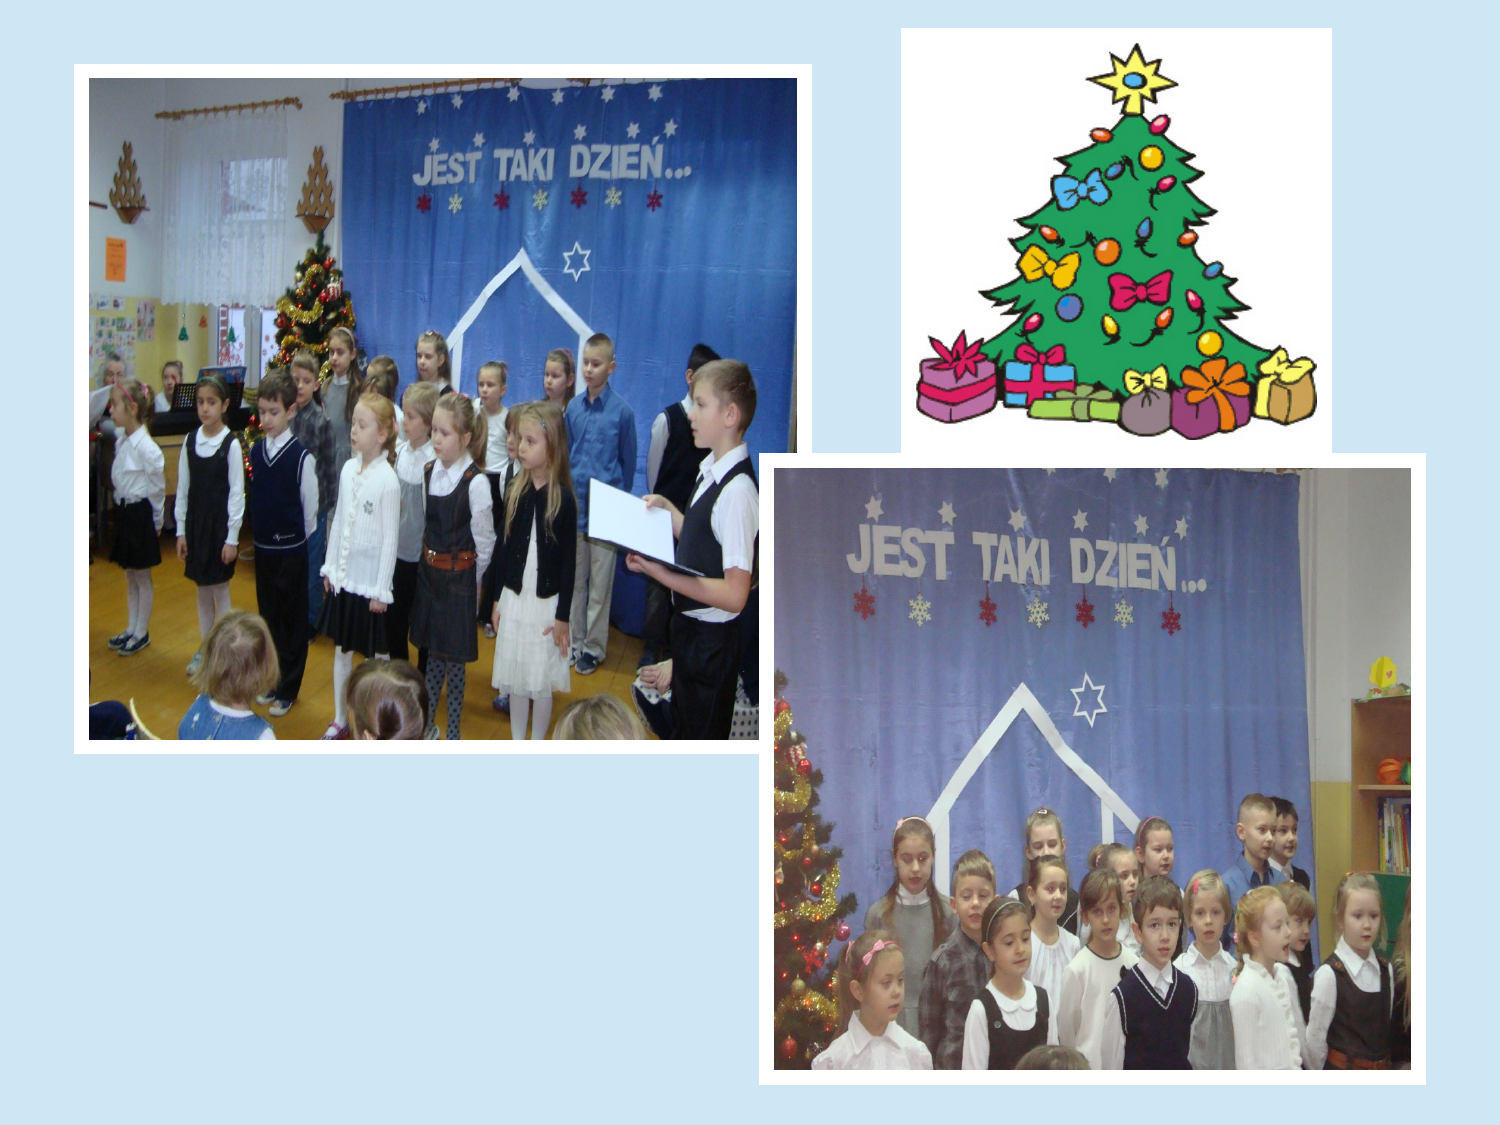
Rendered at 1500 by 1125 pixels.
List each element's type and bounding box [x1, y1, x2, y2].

picture [88, 78, 798, 740]
picture [773, 468, 1412, 1071]
picture [915, 42, 1317, 441]
